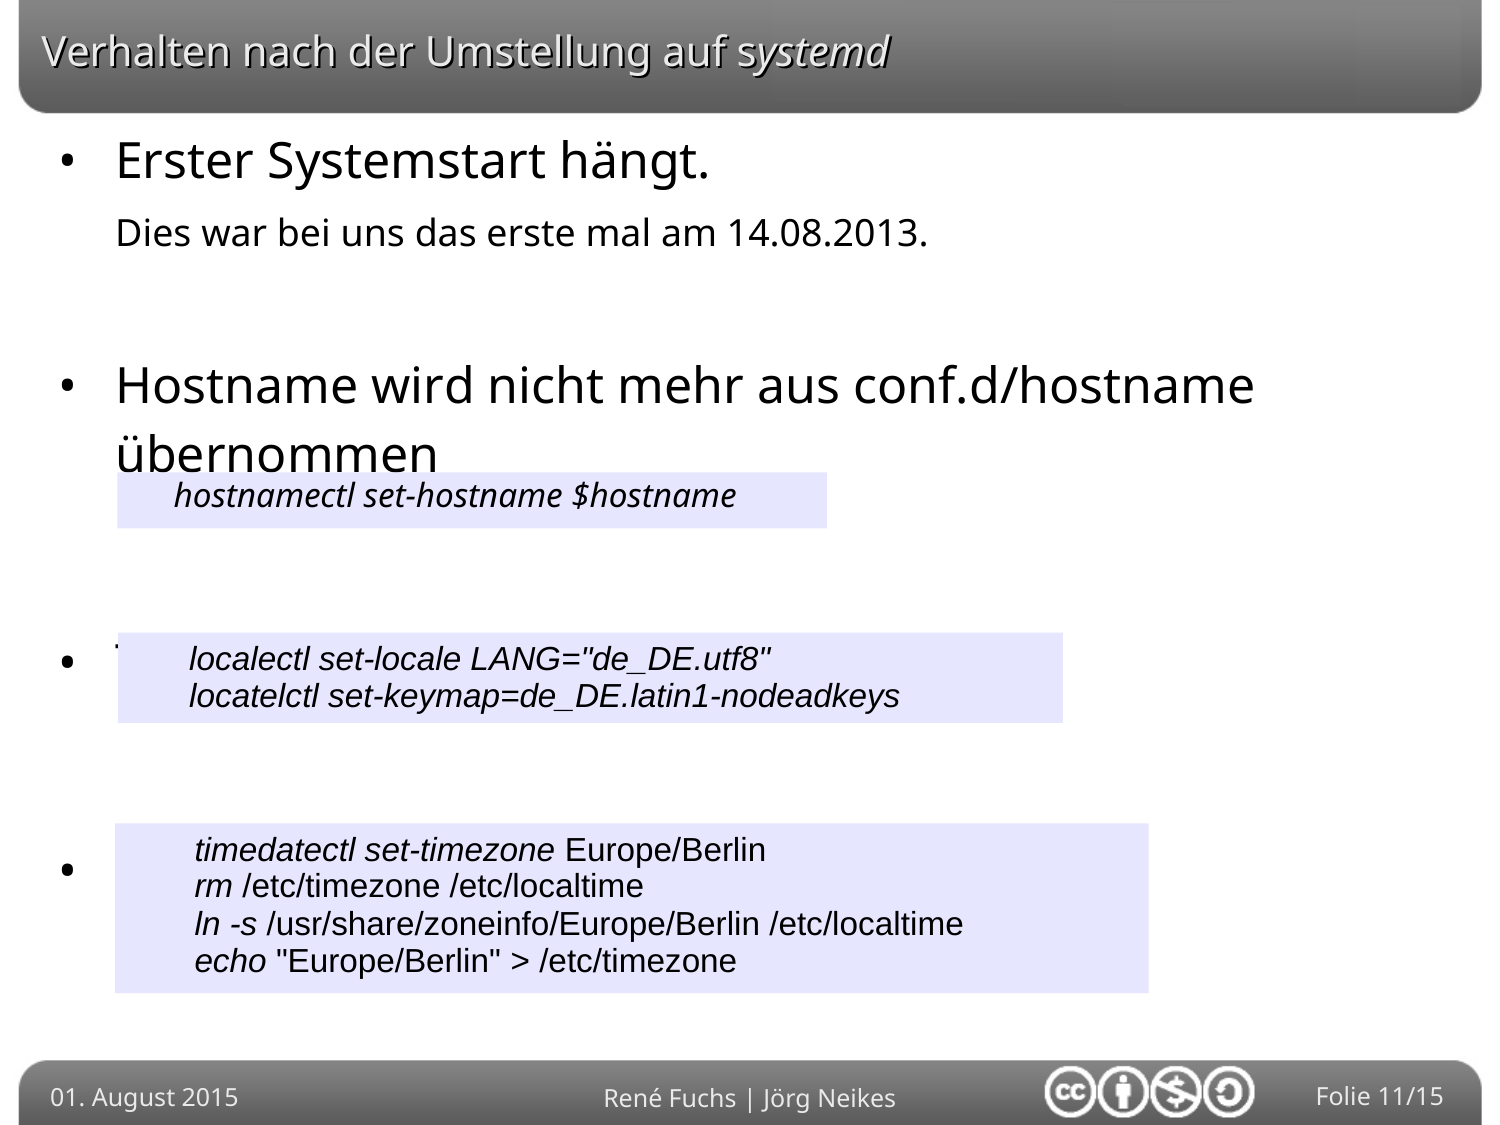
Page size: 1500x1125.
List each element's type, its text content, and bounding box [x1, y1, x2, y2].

text_box timedatectl set-timezone Europe/Berlin rm /etc/timezone /etc/localtime ln -s /usr/share/zoneinfo/Europe/Berlin /etc/localtime echo "Europe/Berlin" > /etc/timezone [115, 823, 1149, 994]
list Erster Systemstart hängt. Dies war bei uns das erste mal am 14.08.2013. Hostname wird nicht mehr aus conf.d/hostname übernommen Tastatur Layout per Default auf Englisch Zeitzone setzen [59, 125, 1447, 1059]
title Verhalten nach der Umstellung auf systemd [41, 0, 1002, 123]
picture [0, 0, 1500, 1125]
text_box localectl set-locale LANG="de_DE.utf8" locatelctl set-keymap=de_DE.latin1-nodeadkeys [118, 632, 1063, 723]
text_box hostnamectl set-hostname $hostname [117, 472, 827, 529]
